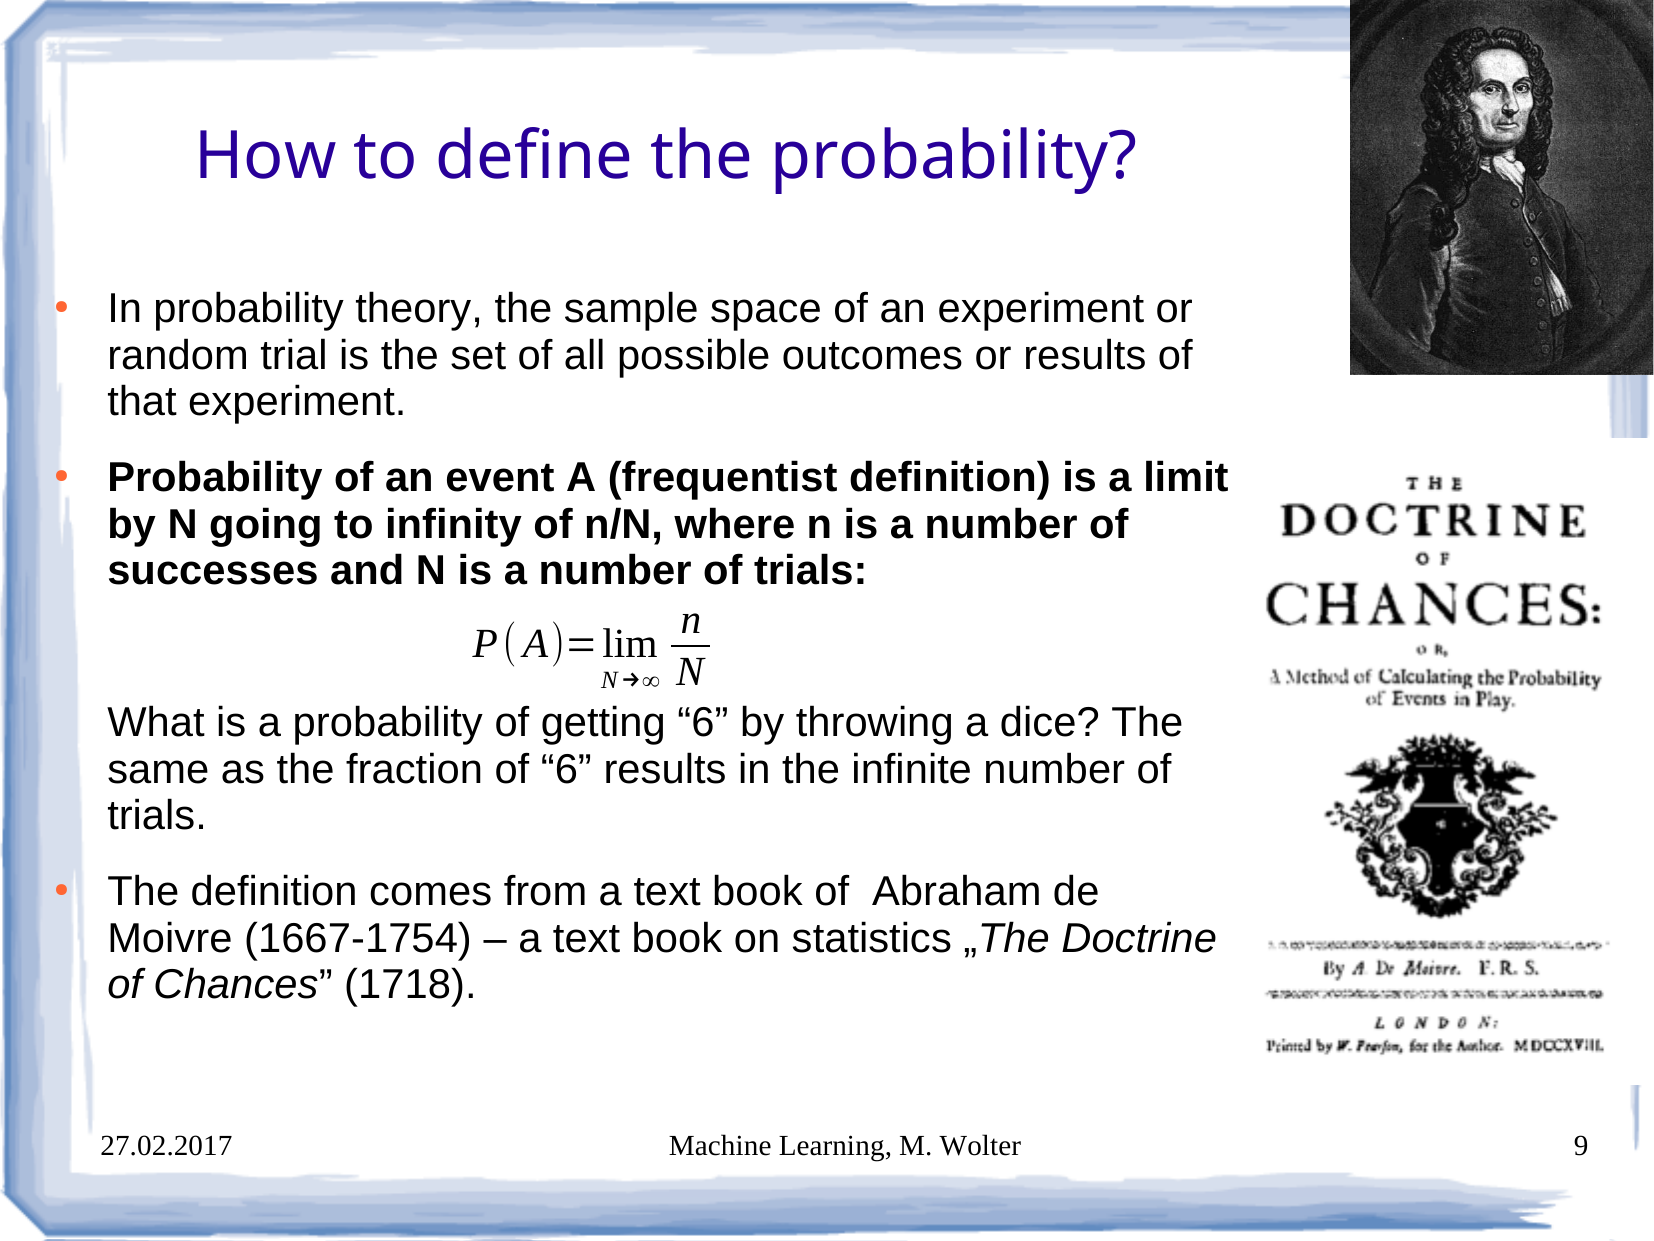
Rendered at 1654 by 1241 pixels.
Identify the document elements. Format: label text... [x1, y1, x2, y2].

picture [0, 0, 1654, 1241]
chart [465, 596, 719, 695]
list In probability theory, the sample space of an experiment or random trial is the set of all possible outcomes or results of that experiment. Probability of an event A (frequentist definition) is a limit by N going to infinity of n/N, where n is a number of successes and N is a number of trials: What is a probability of getting “6” by throwing a dice? The same as the fraction of “6” results in the infinite number of trials. The definition comes from a text book of Abraham de Moivre (1667-1754) – a text book on statistics „The Doctrine of Chances” (1718). [36, 285, 1237, 1141]
title How to define the probability? [82, 49, 1250, 257]
